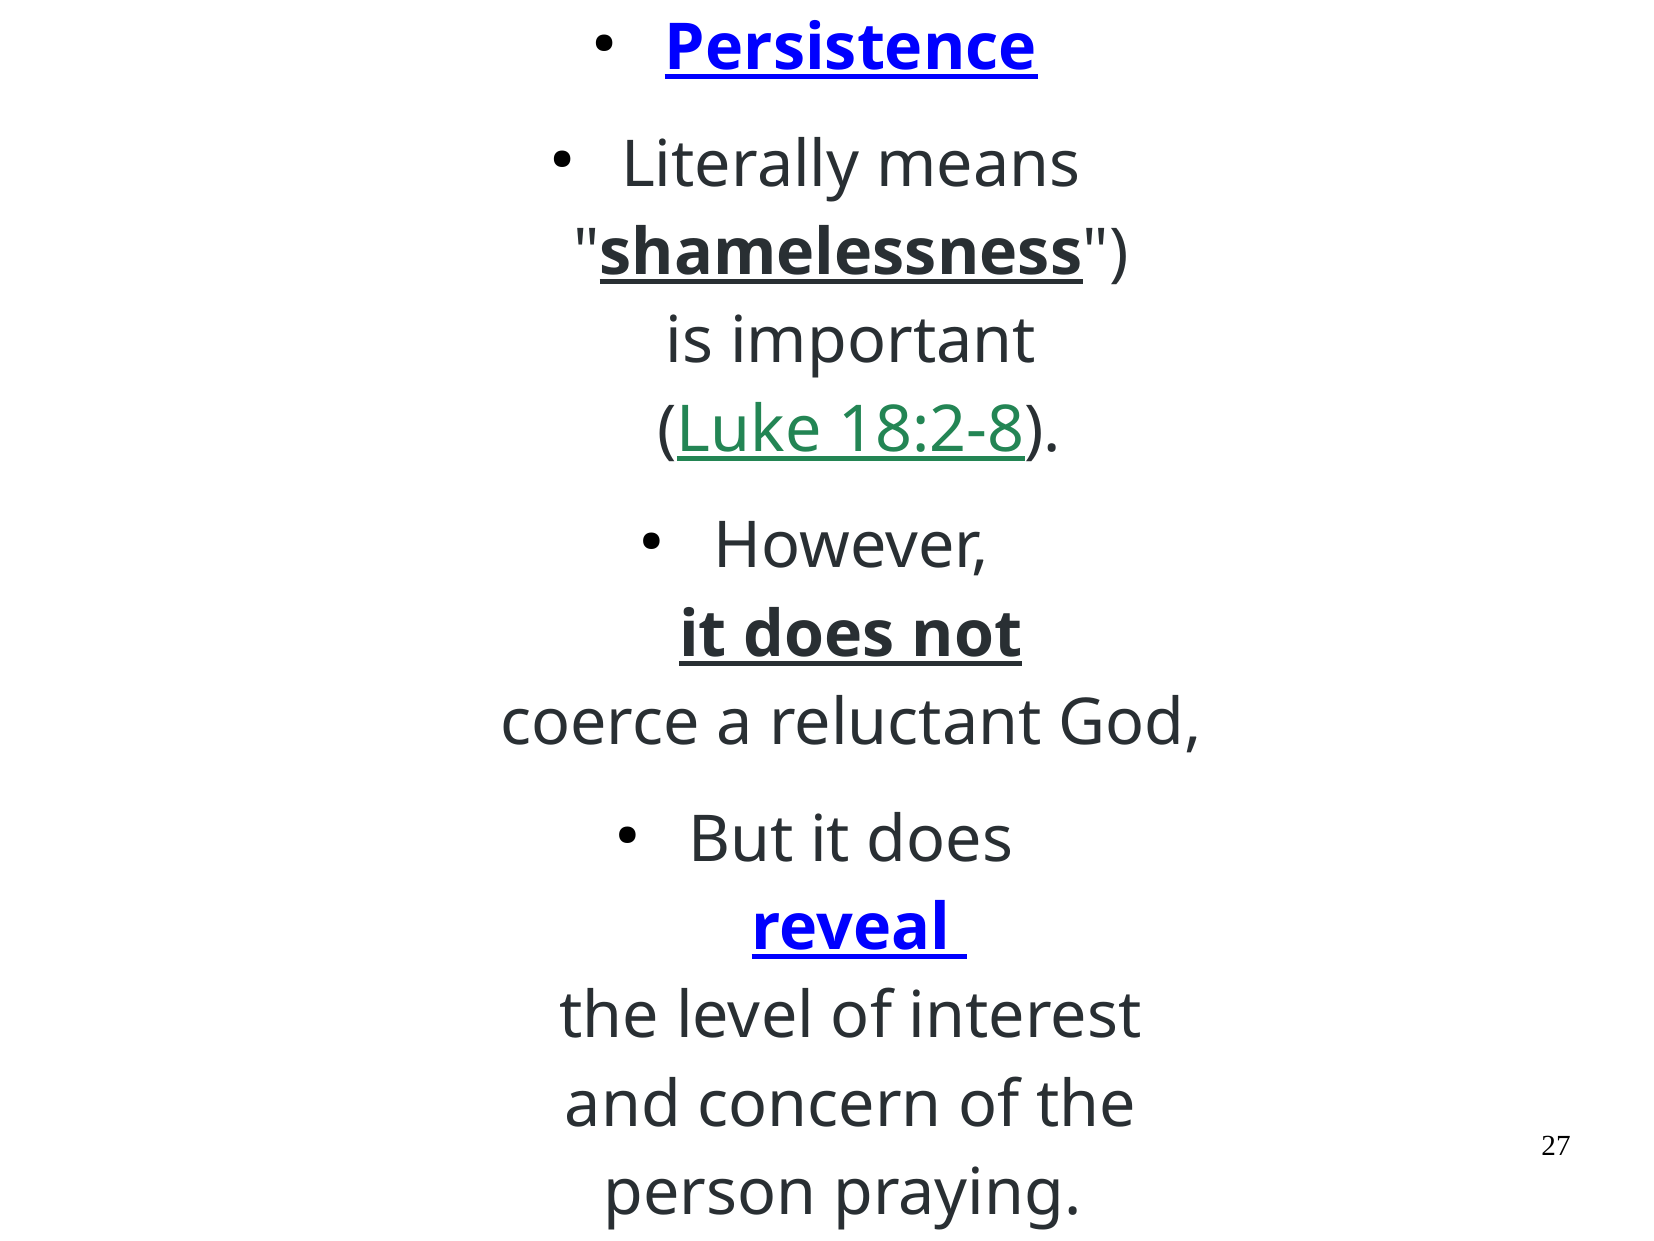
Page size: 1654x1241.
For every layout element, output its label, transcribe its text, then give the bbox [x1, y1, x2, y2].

list Persistence Literally means "shamelessness") is important (Luke 18:2-8). However, it does not coerce a reluctant God, But it does reveal the level of interest and concern of the person praying. [0, 0, 1651, 1238]
